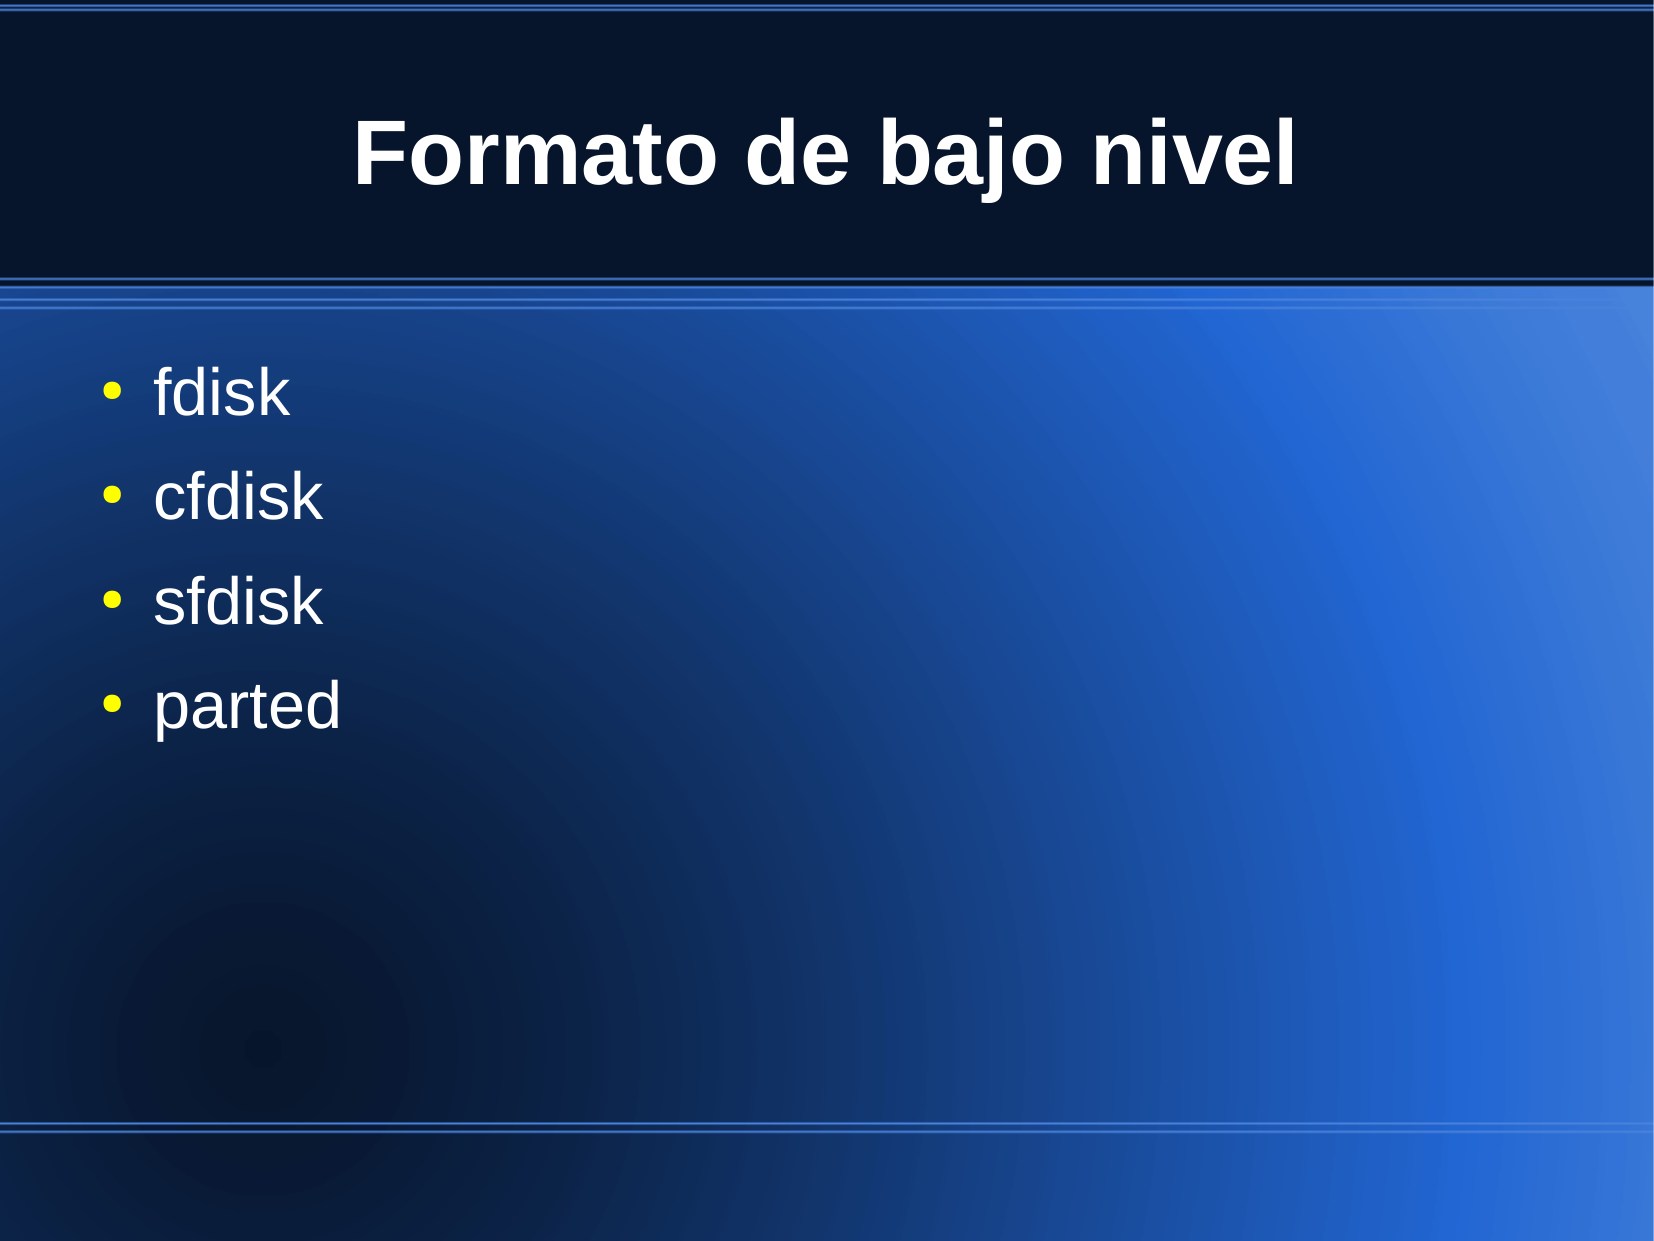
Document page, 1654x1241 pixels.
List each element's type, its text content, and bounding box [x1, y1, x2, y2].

title Formato de bajo nivel [82, 49, 1571, 257]
picture [0, 0, 1654, 1241]
list fdisk cfdisk sfdisk parted [82, 355, 809, 1159]
